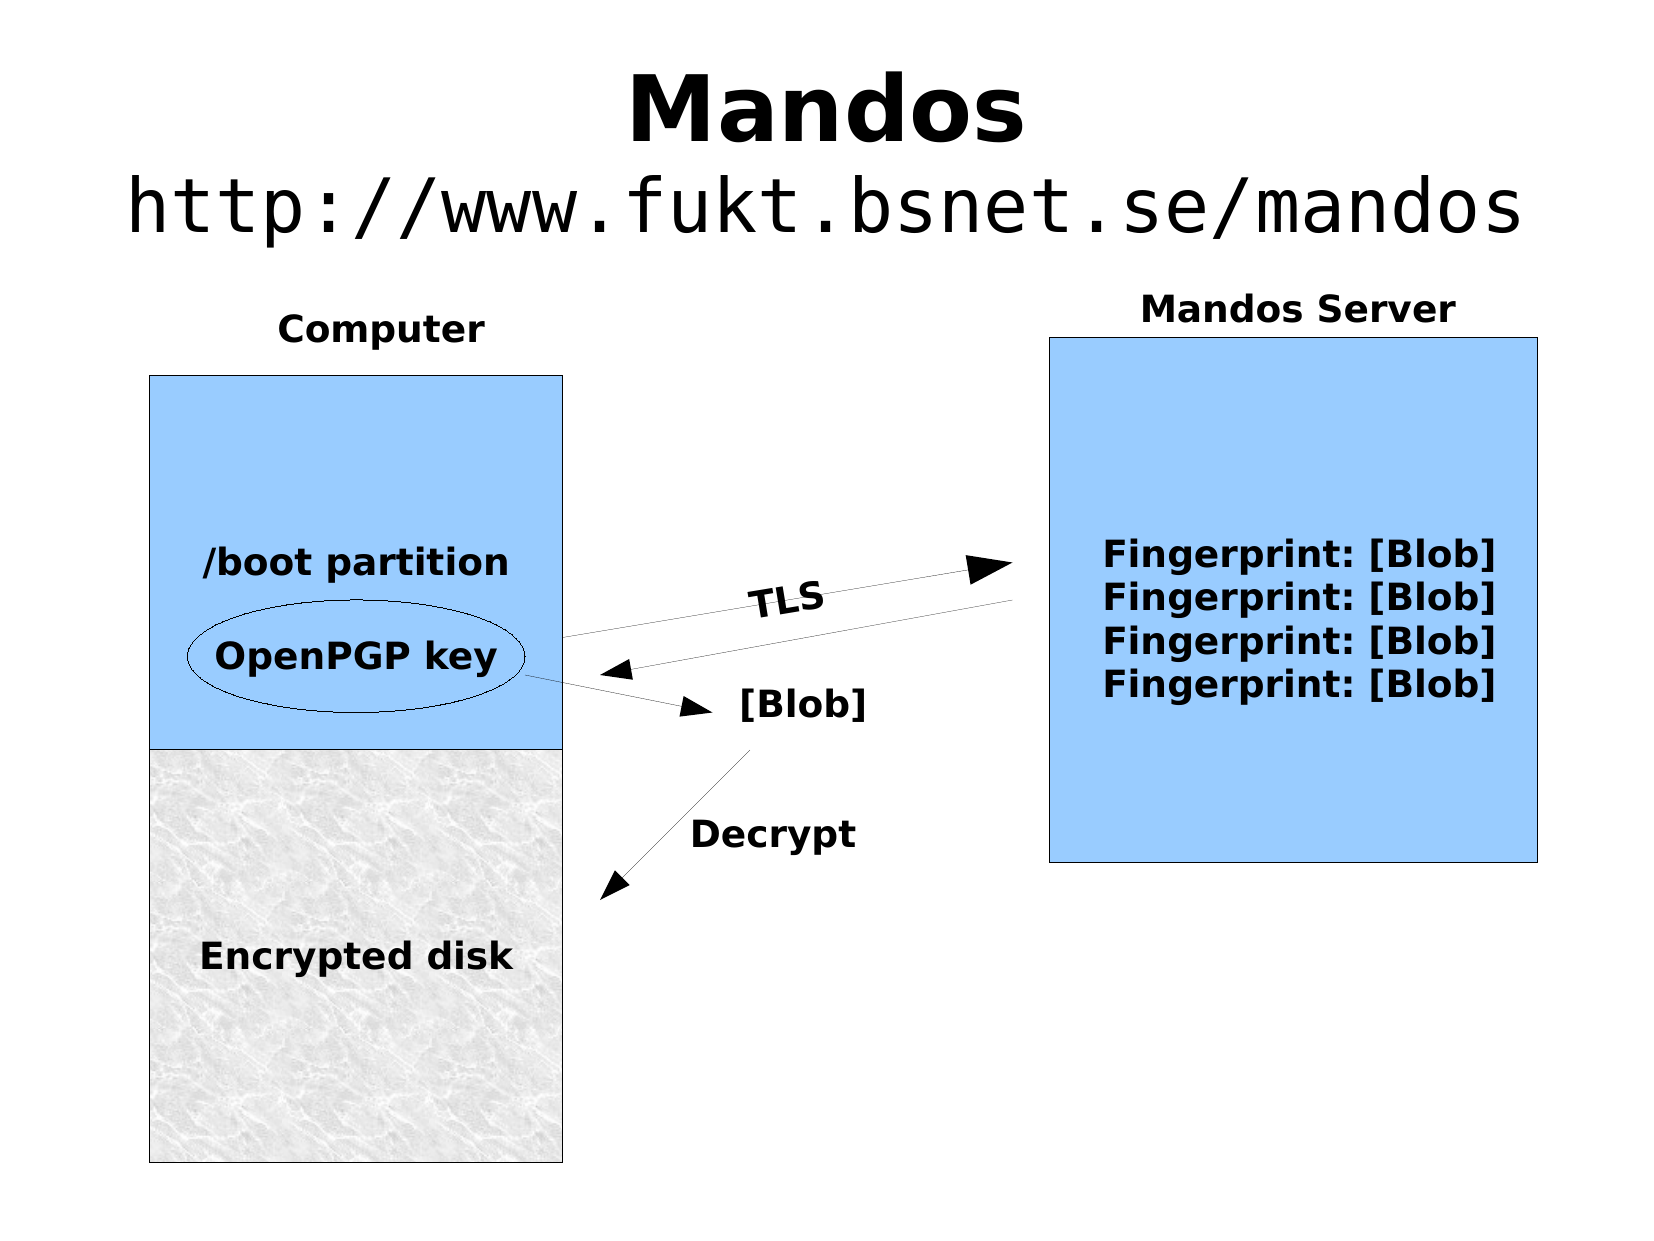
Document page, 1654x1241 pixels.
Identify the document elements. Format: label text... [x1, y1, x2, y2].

text_box Computer [262, 300, 500, 359]
text_box Encrypted disk [149, 749, 563, 1163]
text_box OpenPGP key [187, 599, 526, 713]
text_box [1049, 337, 1538, 863]
text_box /boot partition [149, 375, 563, 749]
text_box Decrypt [675, 805, 872, 865]
text_box Mandos Server [1125, 280, 1472, 340]
title Mandos http://www.fukt.bsnet.se/mandos [82, 49, 1571, 257]
text_box Fingerprint: [Blob] Fingerprint: [Blob] Fingerprint: [Blob] Fingerprint: [Blob] [1087, 525, 1512, 714]
text_box [Blob] [724, 675, 883, 734]
